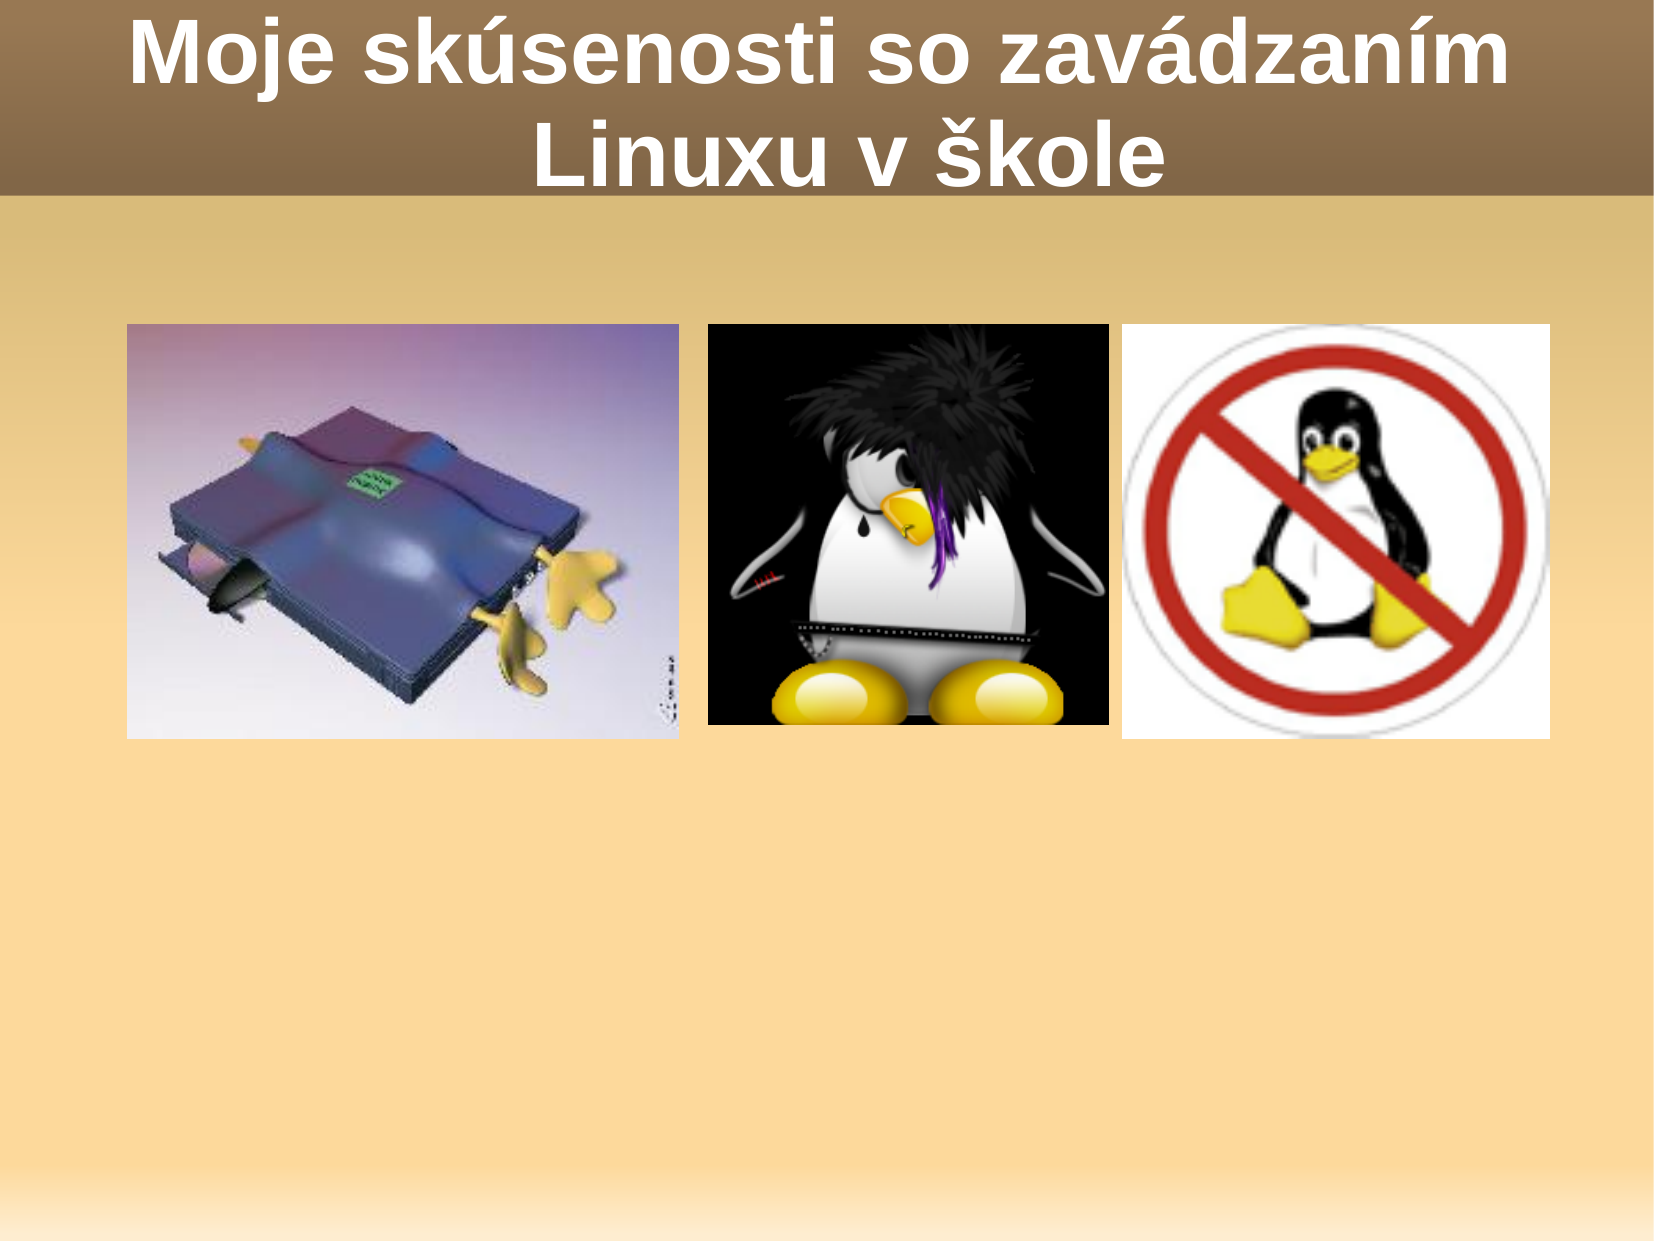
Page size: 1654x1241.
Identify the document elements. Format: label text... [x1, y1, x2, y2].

title Moje skúsenosti so zavádzaním Linuxu v škole [76, 0, 1565, 208]
picture [0, 0, 1654, 1241]
